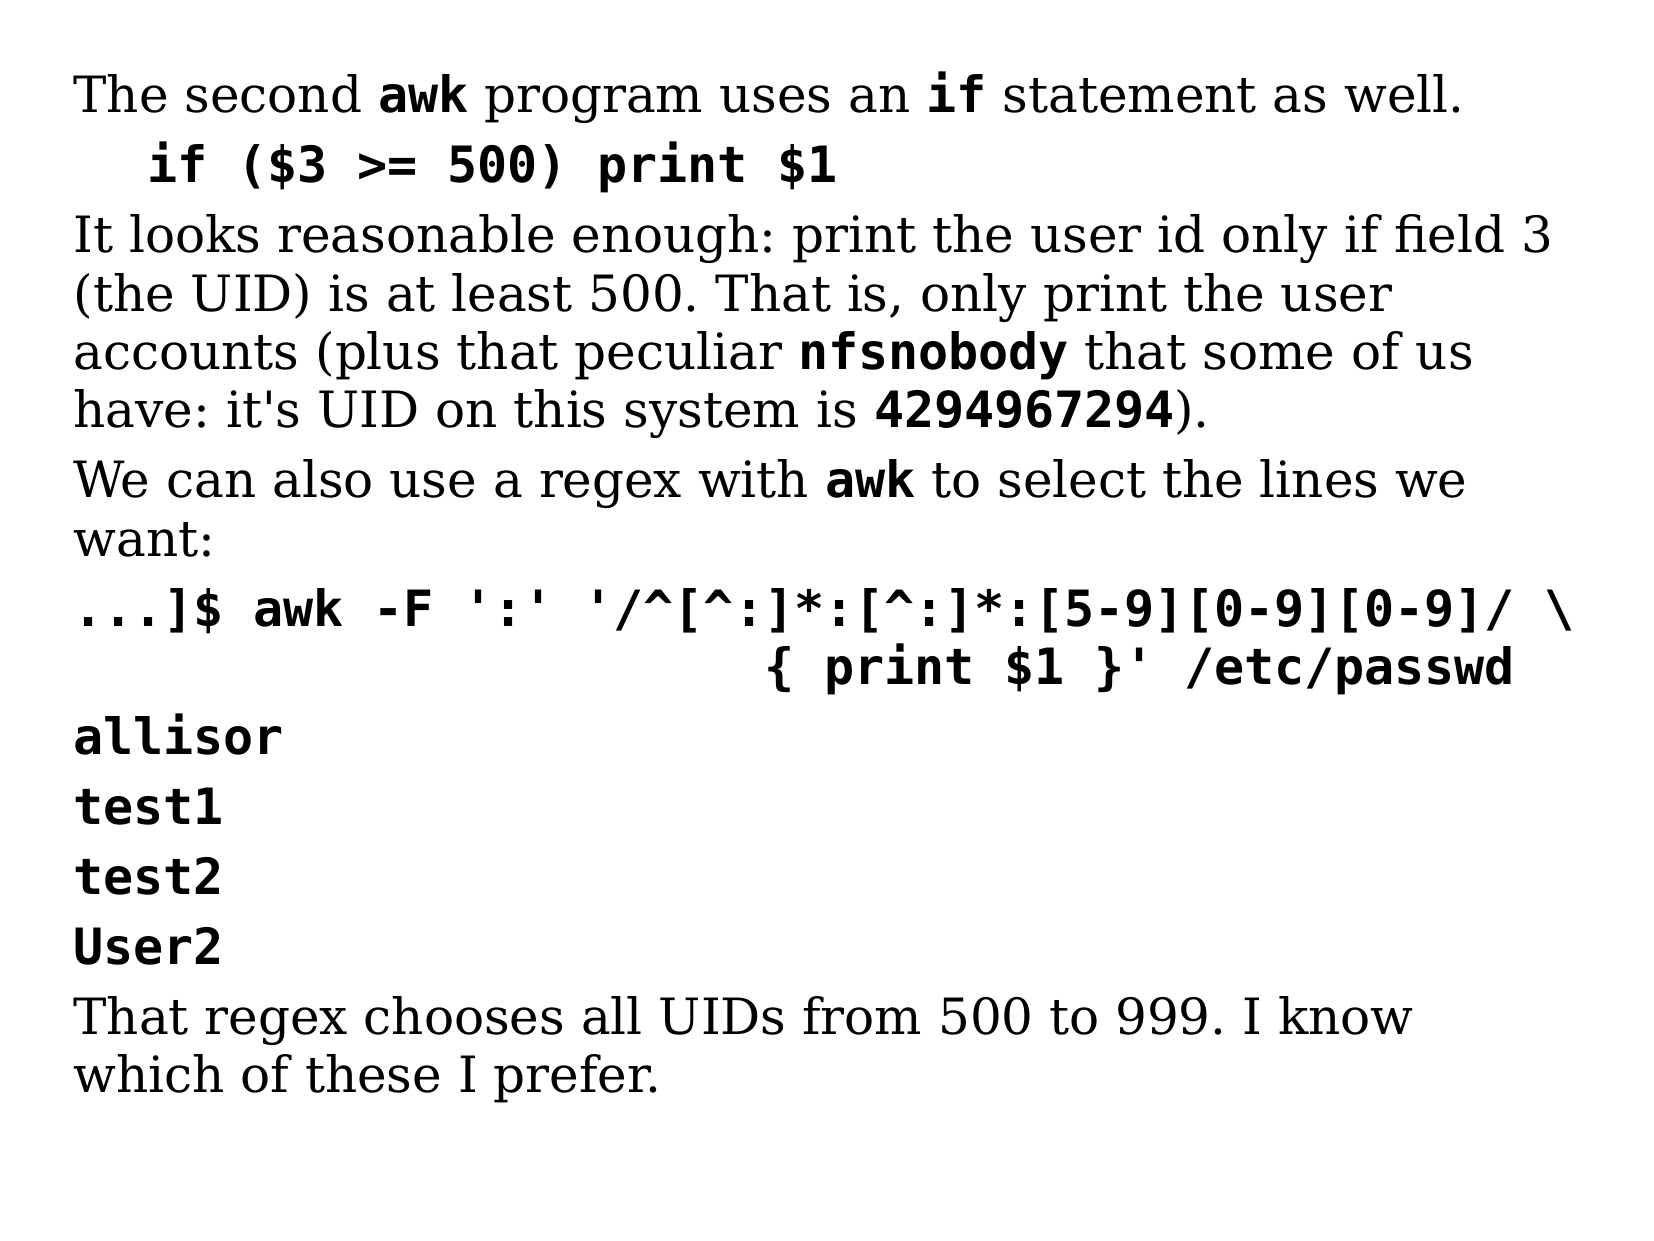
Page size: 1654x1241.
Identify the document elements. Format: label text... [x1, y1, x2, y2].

text_box The second awk program uses an if statement as well. if ($3 >= 500) print $1 It looks reasonable enough: print the user id only if field 3 (the UID) is at least 500. That is, only print the user accounts (plus that peculiar nfsnobody that some of us have: it's UID on this system is 4294967294). We can also use a regex with awk to select the lines we want: ...]$ awk -F ':' '/^[^:]*:[^:]*:[5-9][0-9][0-9]/ \ { print $1 }' /etc/passwd allisor test1 test2 User2 That regex chooses all UIDs from 500 to 999. I know which of these I prefer. [59, 59, 1595, 1112]
